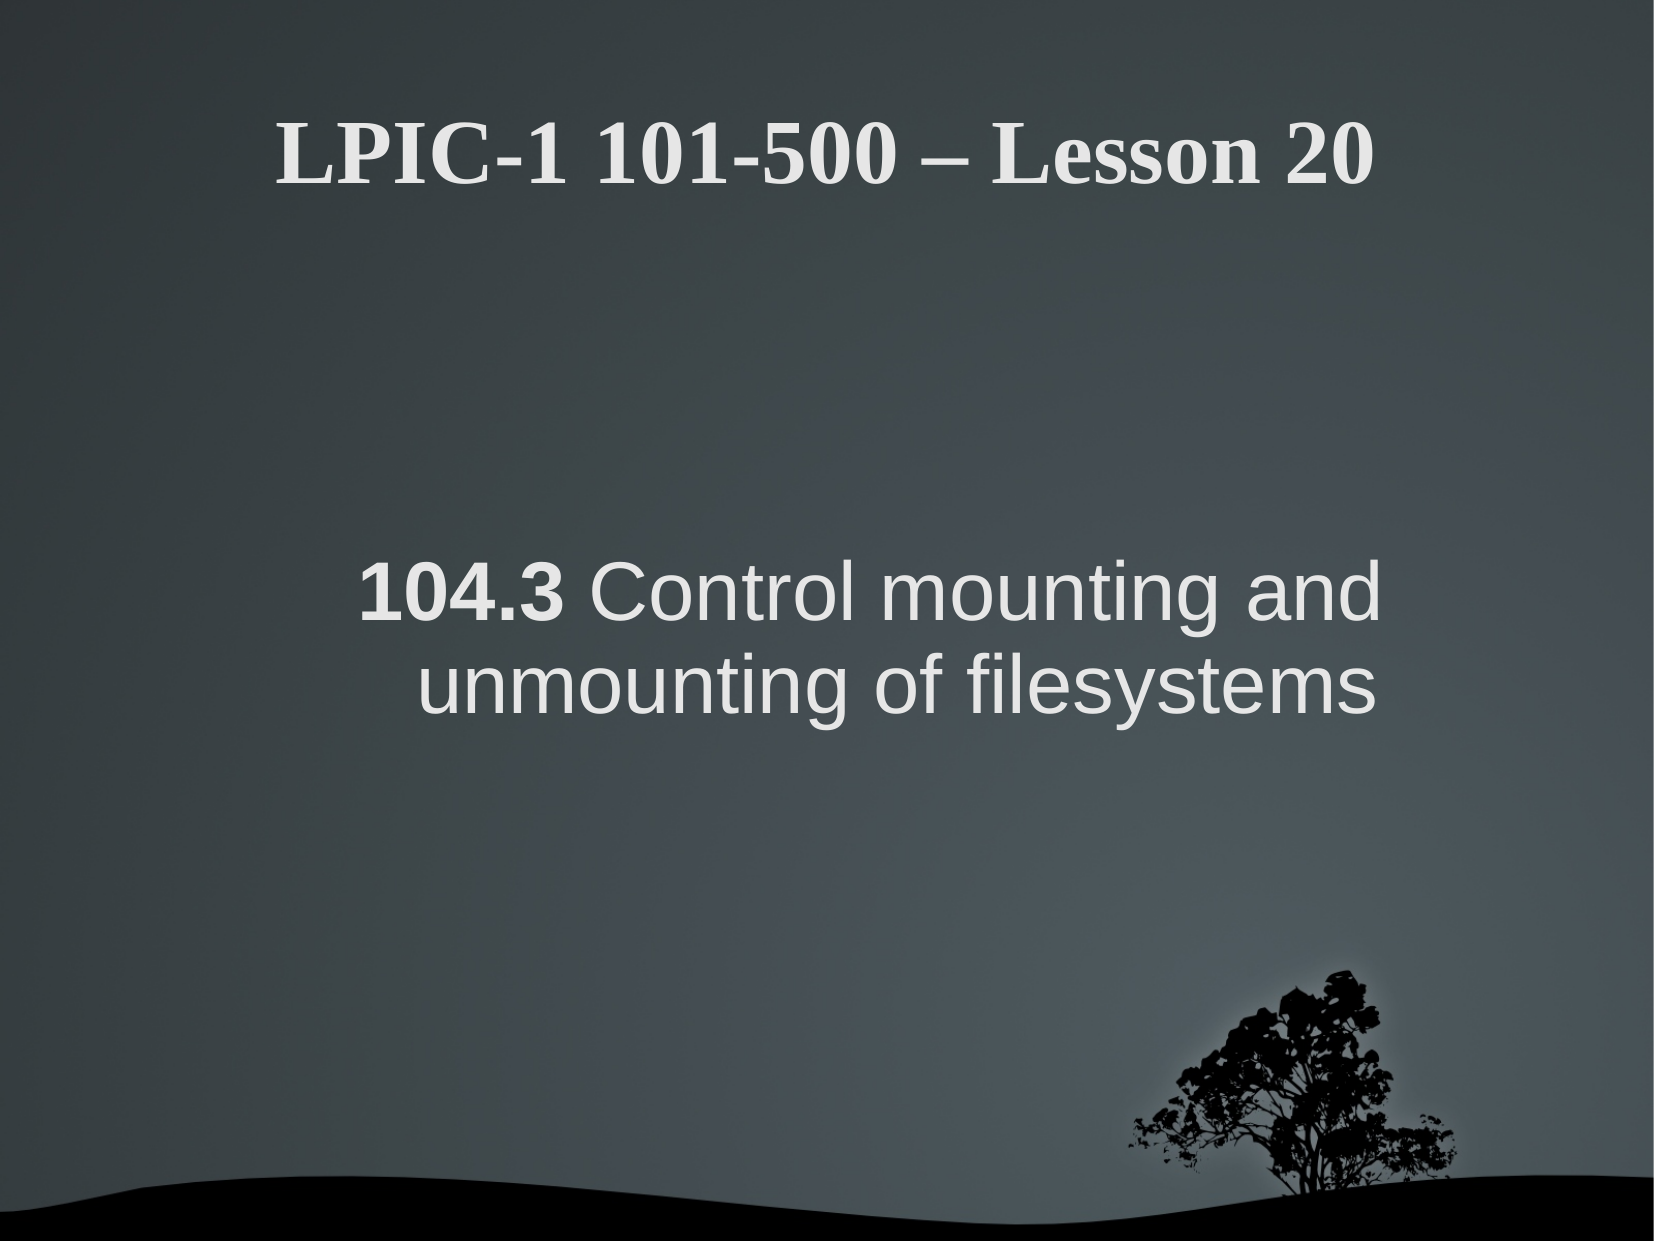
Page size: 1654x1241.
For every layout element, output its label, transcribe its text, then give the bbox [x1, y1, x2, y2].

title LPIC-1 101-500 – Lesson 20 [82, 49, 1571, 257]
list 104.3 Control mounting and unmounting of filesystems [82, 290, 1571, 1109]
picture [0, 0, 1654, 1241]
